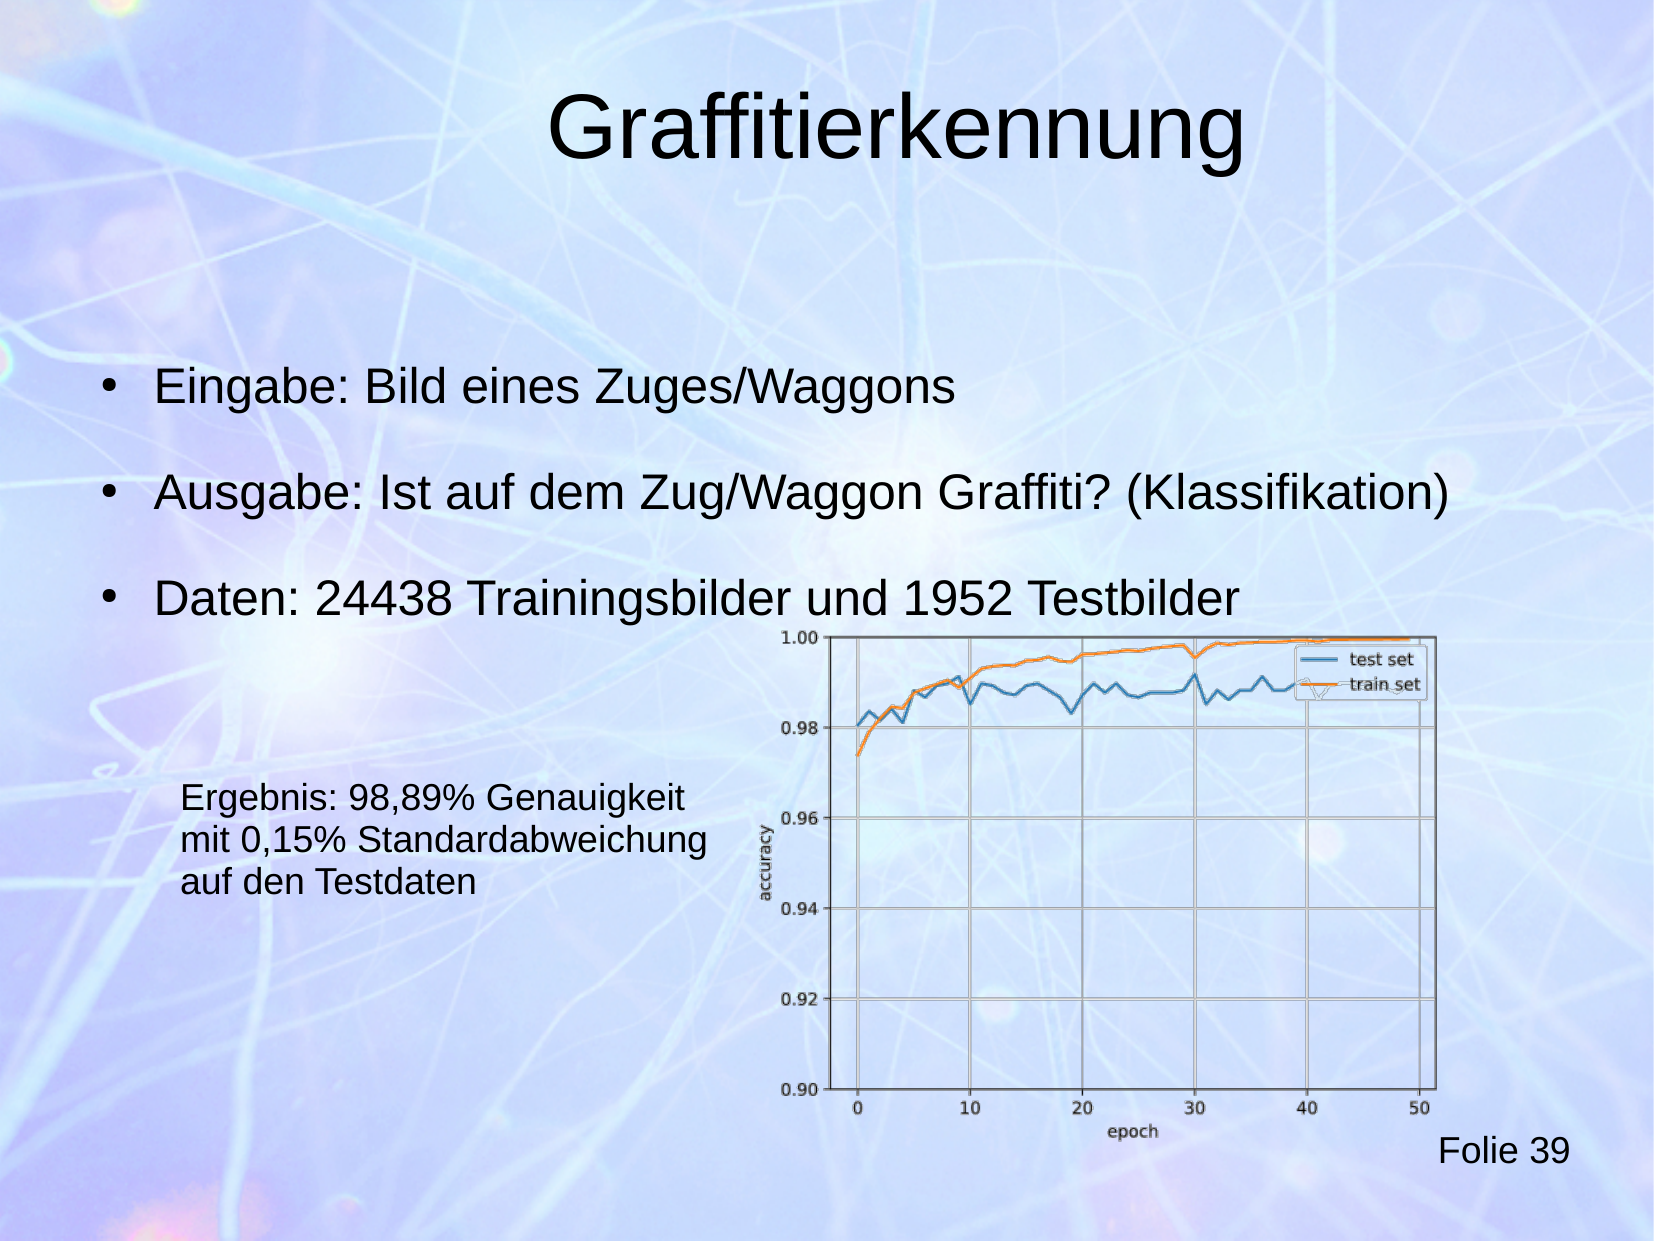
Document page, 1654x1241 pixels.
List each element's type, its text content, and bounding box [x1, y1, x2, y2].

list Eingabe: Bild eines Zuges/Waggons Ausgabe: Ist auf dem Zug/Waggon Graffiti? (Klassifikation) Daten: 24438 Trainingsbilder und 1952 Testbilder [82, 330, 1571, 1050]
picture [0, 0, 1654, 1241]
title Graffitierkennung [236, 23, 1560, 231]
text_box Ergebnis: 98,89% Genauigkeit mit 0,15% Standardabweichung auf den Testdaten [129, 769, 732, 1063]
